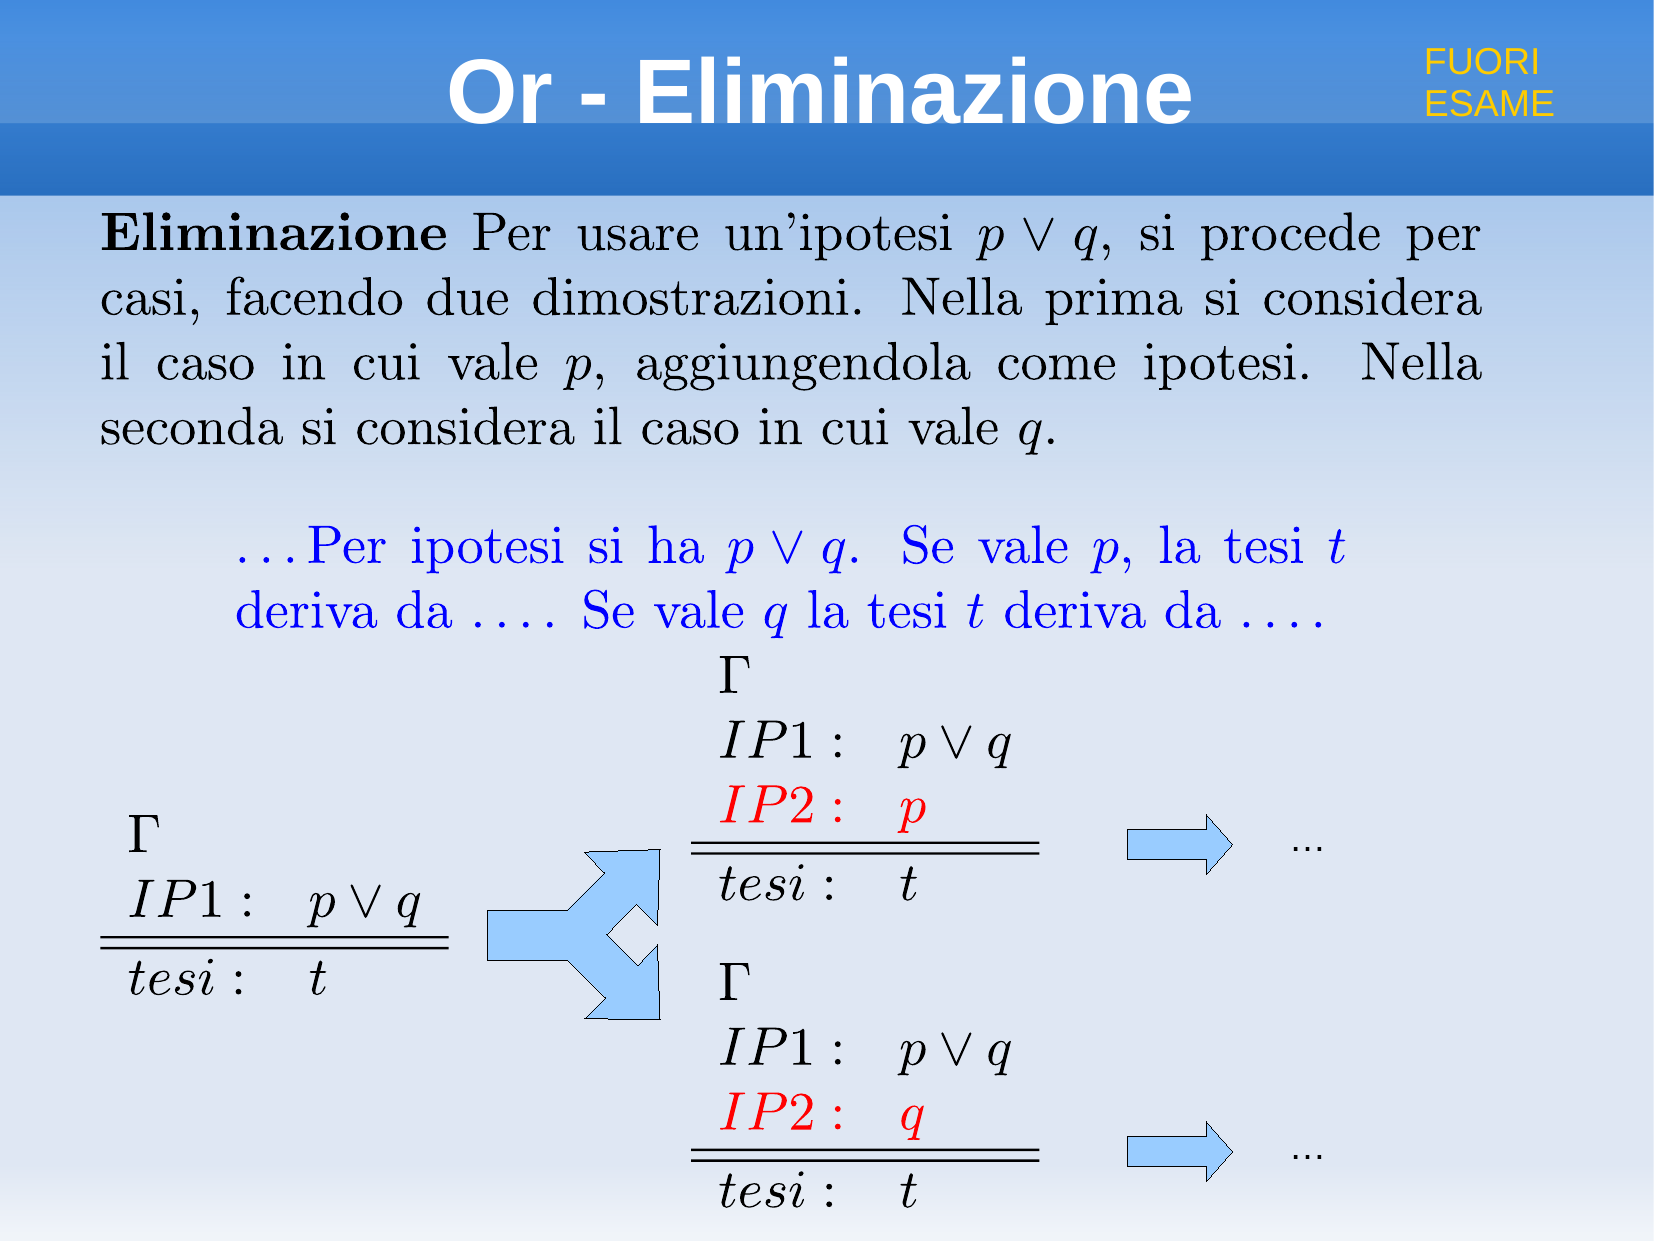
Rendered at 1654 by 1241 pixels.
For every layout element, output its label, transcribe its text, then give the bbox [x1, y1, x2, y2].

text_box [487, 849, 661, 1020]
text_box [99, 212, 1482, 639]
text_box … [1274, 1117, 1342, 1175]
text_box [1127, 1121, 1233, 1182]
text_box [1127, 814, 1233, 875]
picture [0, 0, 1654, 1241]
text_box … [1274, 810, 1342, 868]
title Or - Eliminazione [76, 0, 1565, 196]
text_box FUORI ESAME [1409, 32, 1571, 132]
text_box [100, 815, 449, 996]
text_box [691, 962, 1040, 1208]
text_box [691, 655, 1040, 901]
